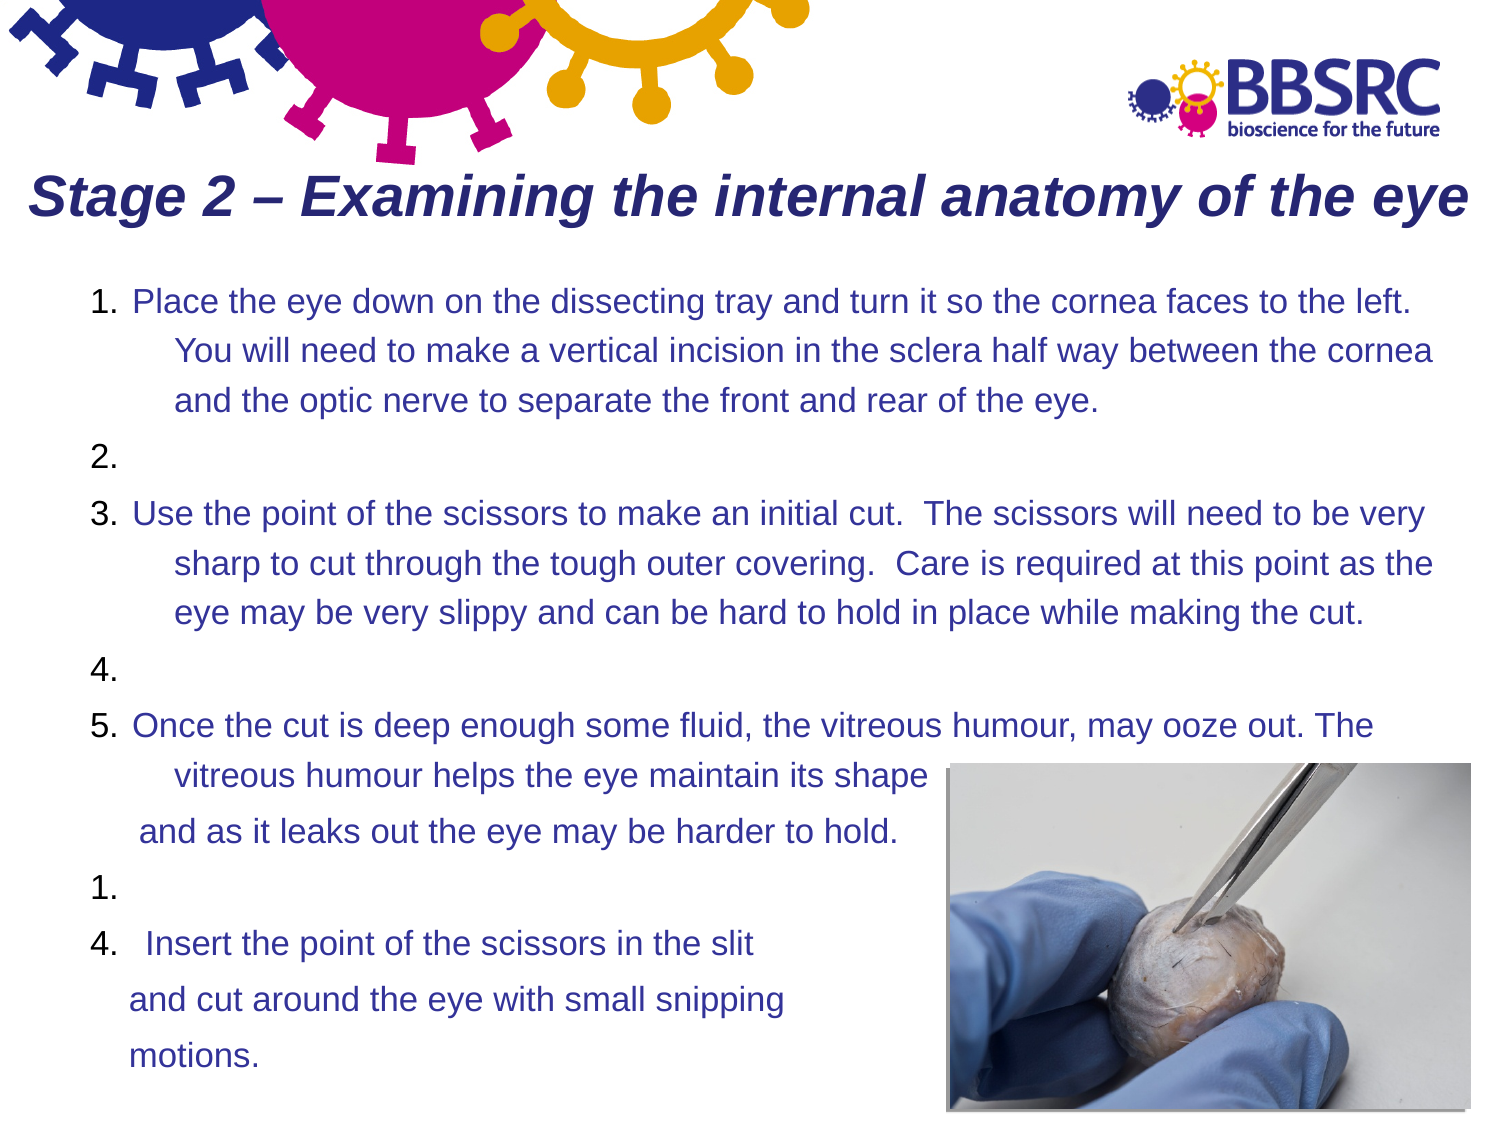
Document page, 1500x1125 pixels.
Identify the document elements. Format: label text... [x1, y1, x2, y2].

picture [950, 763, 1471, 1109]
title Stage 2 – Examining the internal anatomy of the eye [0, 150, 1500, 339]
list Place the eye down on the dissecting tray and turn it so the cornea faces to the left. You will need to make a vertical incision in the sclera half way between the cornea and the optic nerve to separate the front and rear of the eye. Use the point of the scissors to make an initial cut. The scissors will need to be very sharp to cut through the tough outer covering. Care is required at this point as the eye may be very slippy and can be hard to hold in place while making the cut. Once the cut is deep enough some fluid, the vitreous humour, may ooze out. The vitreous humour helps the eye maintain its shape and as it leaks out the eye may be harder to hold. Insert the point of the scissors in the slit and cut around the eye with small snipping motions. [75, 262, 1459, 1095]
